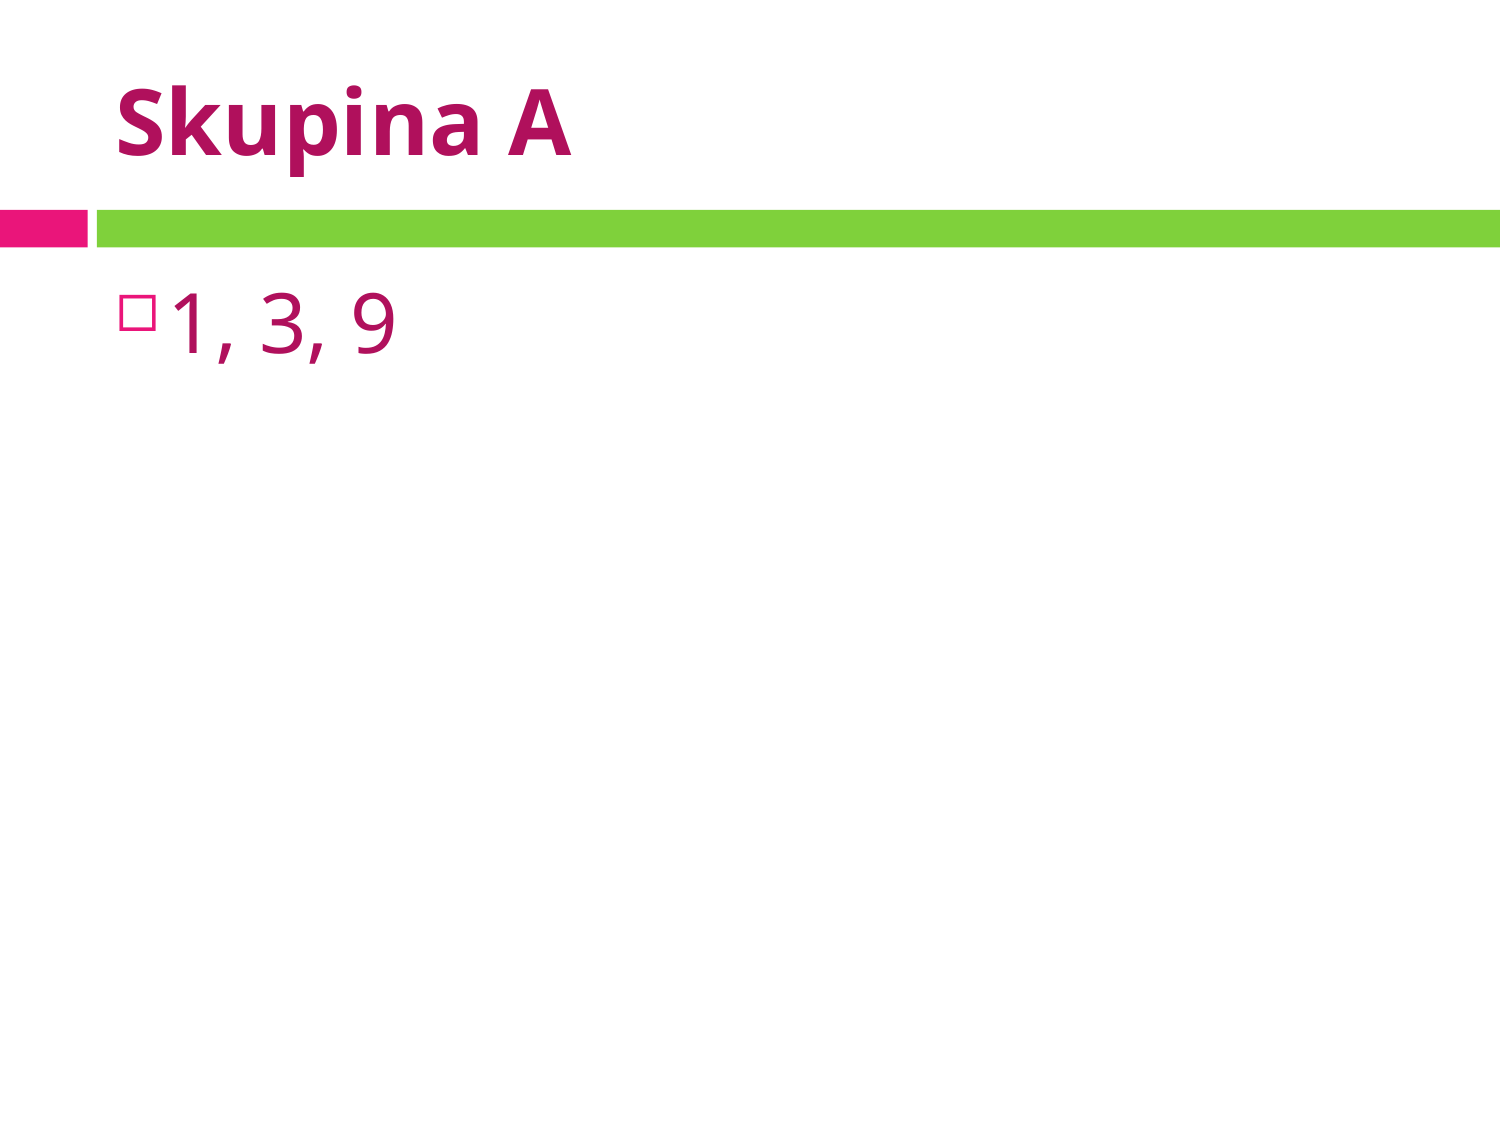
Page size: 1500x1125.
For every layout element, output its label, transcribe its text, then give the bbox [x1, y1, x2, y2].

list 1, 3, 9 [100, 262, 1438, 1001]
title Skupina A [100, 37, 1438, 201]
